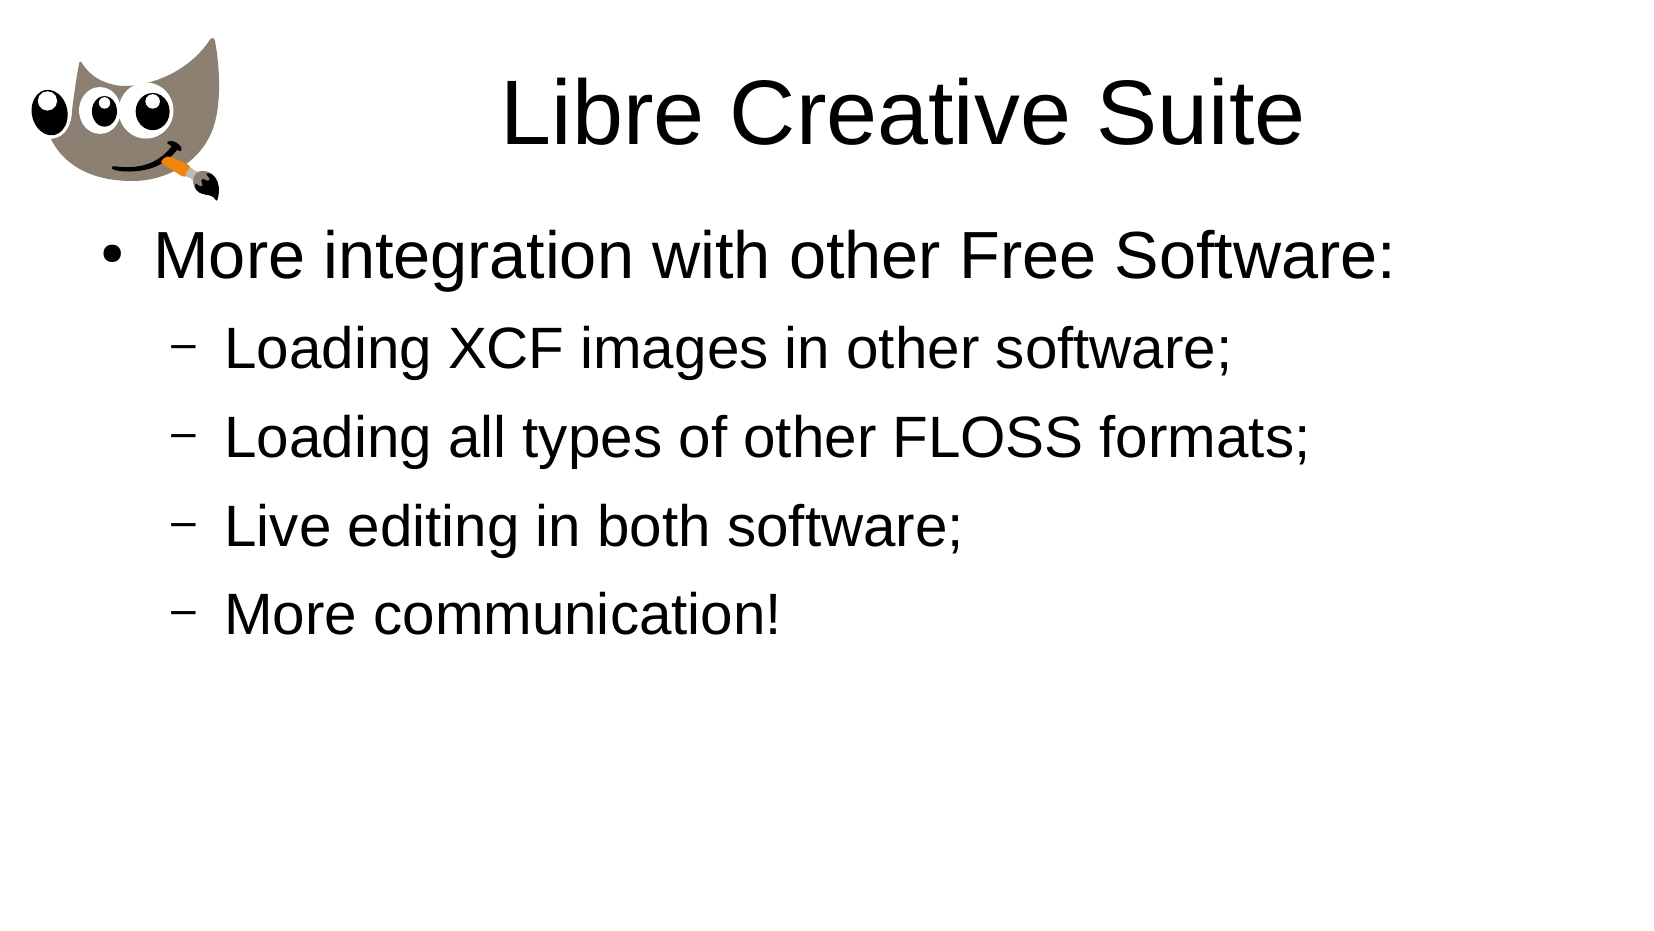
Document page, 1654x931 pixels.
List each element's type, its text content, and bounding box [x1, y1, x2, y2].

title Libre Creative Suite [232, 37, 1576, 188]
list More integration with other Free Software: Loading XCF images in other software; Loading all types of other FLOSS formats; Live editing in both software; More communication! [82, 217, 1571, 758]
